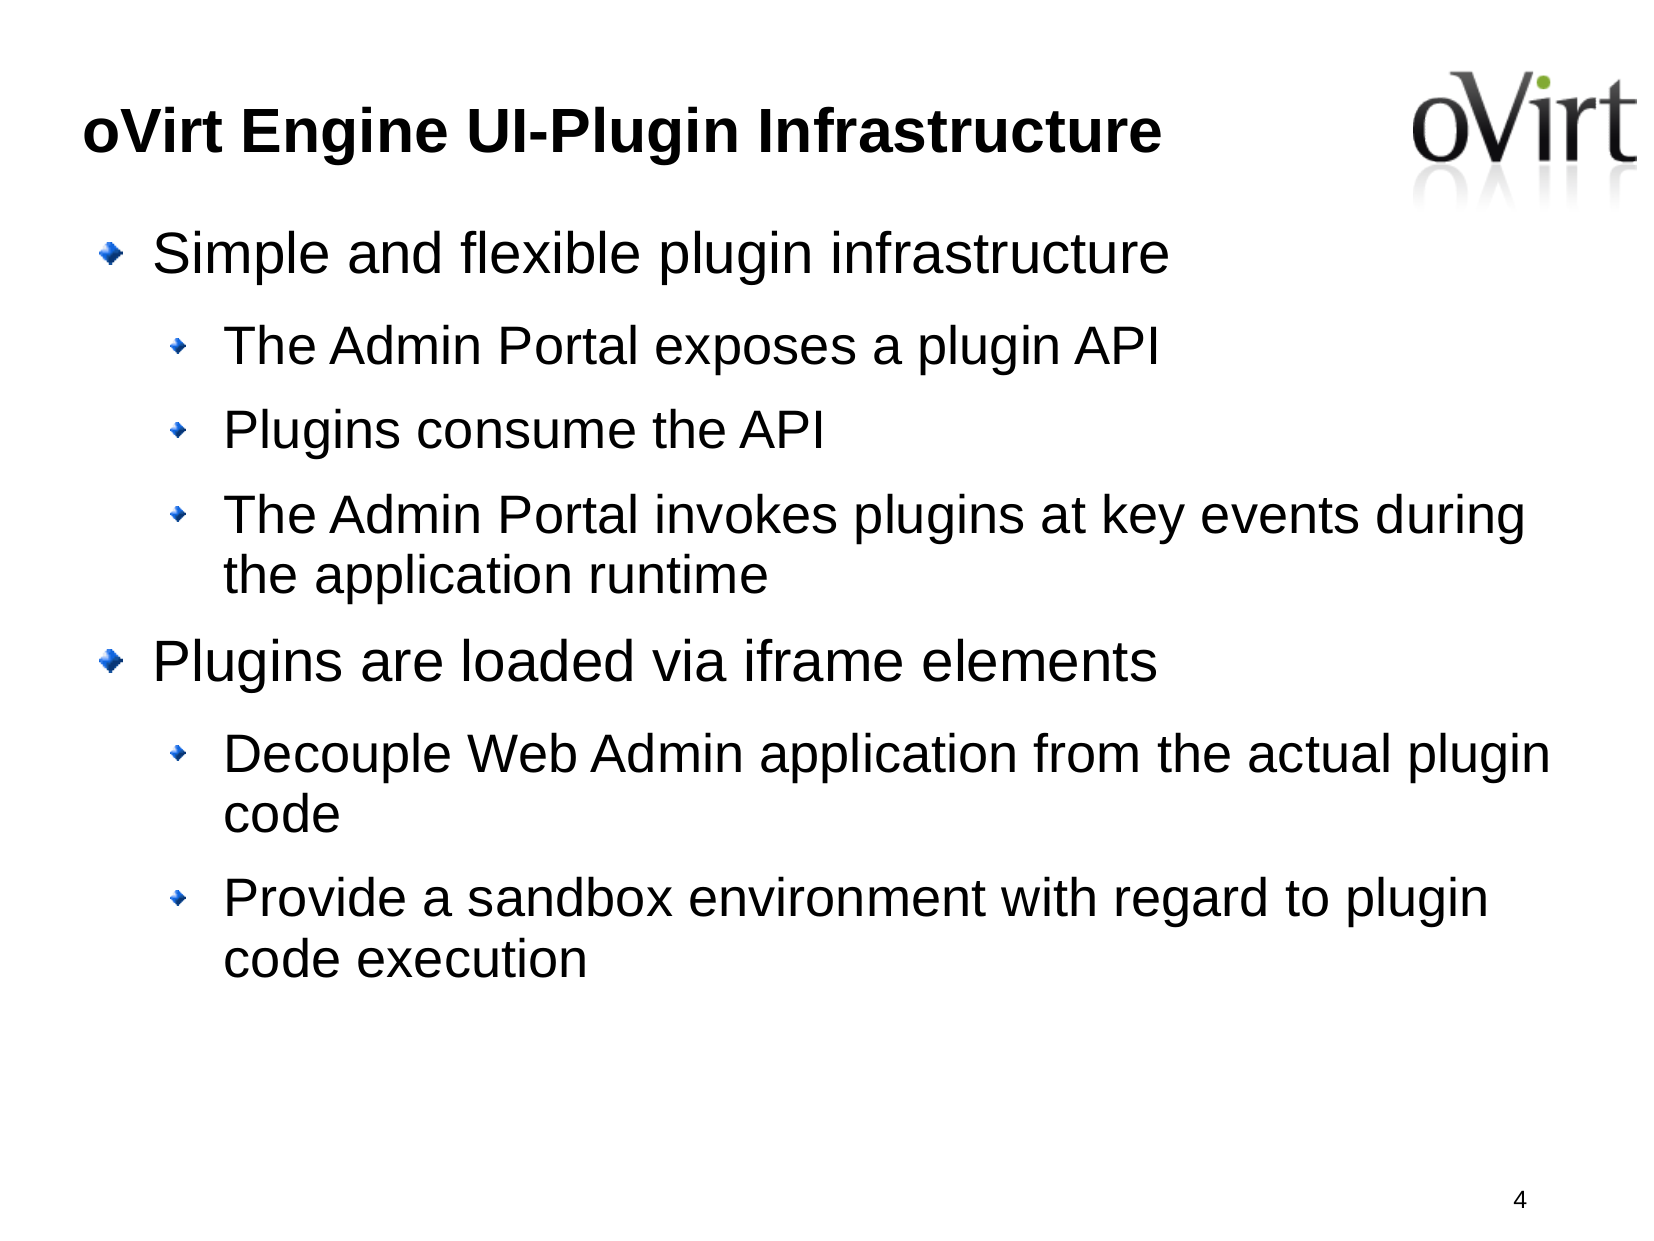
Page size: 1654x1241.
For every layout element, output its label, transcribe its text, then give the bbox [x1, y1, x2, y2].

title oVirt Engine UI-Plugin Infrastructure [82, 37, 1303, 221]
picture [1413, 63, 1637, 212]
list Simple and flexible plugin infrastructure The Admin Portal exposes a plugin API Plugins consume the API The Admin Portal invokes plugins at key events during the application runtime Plugins are loaded via iframe elements Decouple Web Admin application from the actual plugin code Provide a sandbox environment with regard to plugin code execution [82, 221, 1571, 1015]
